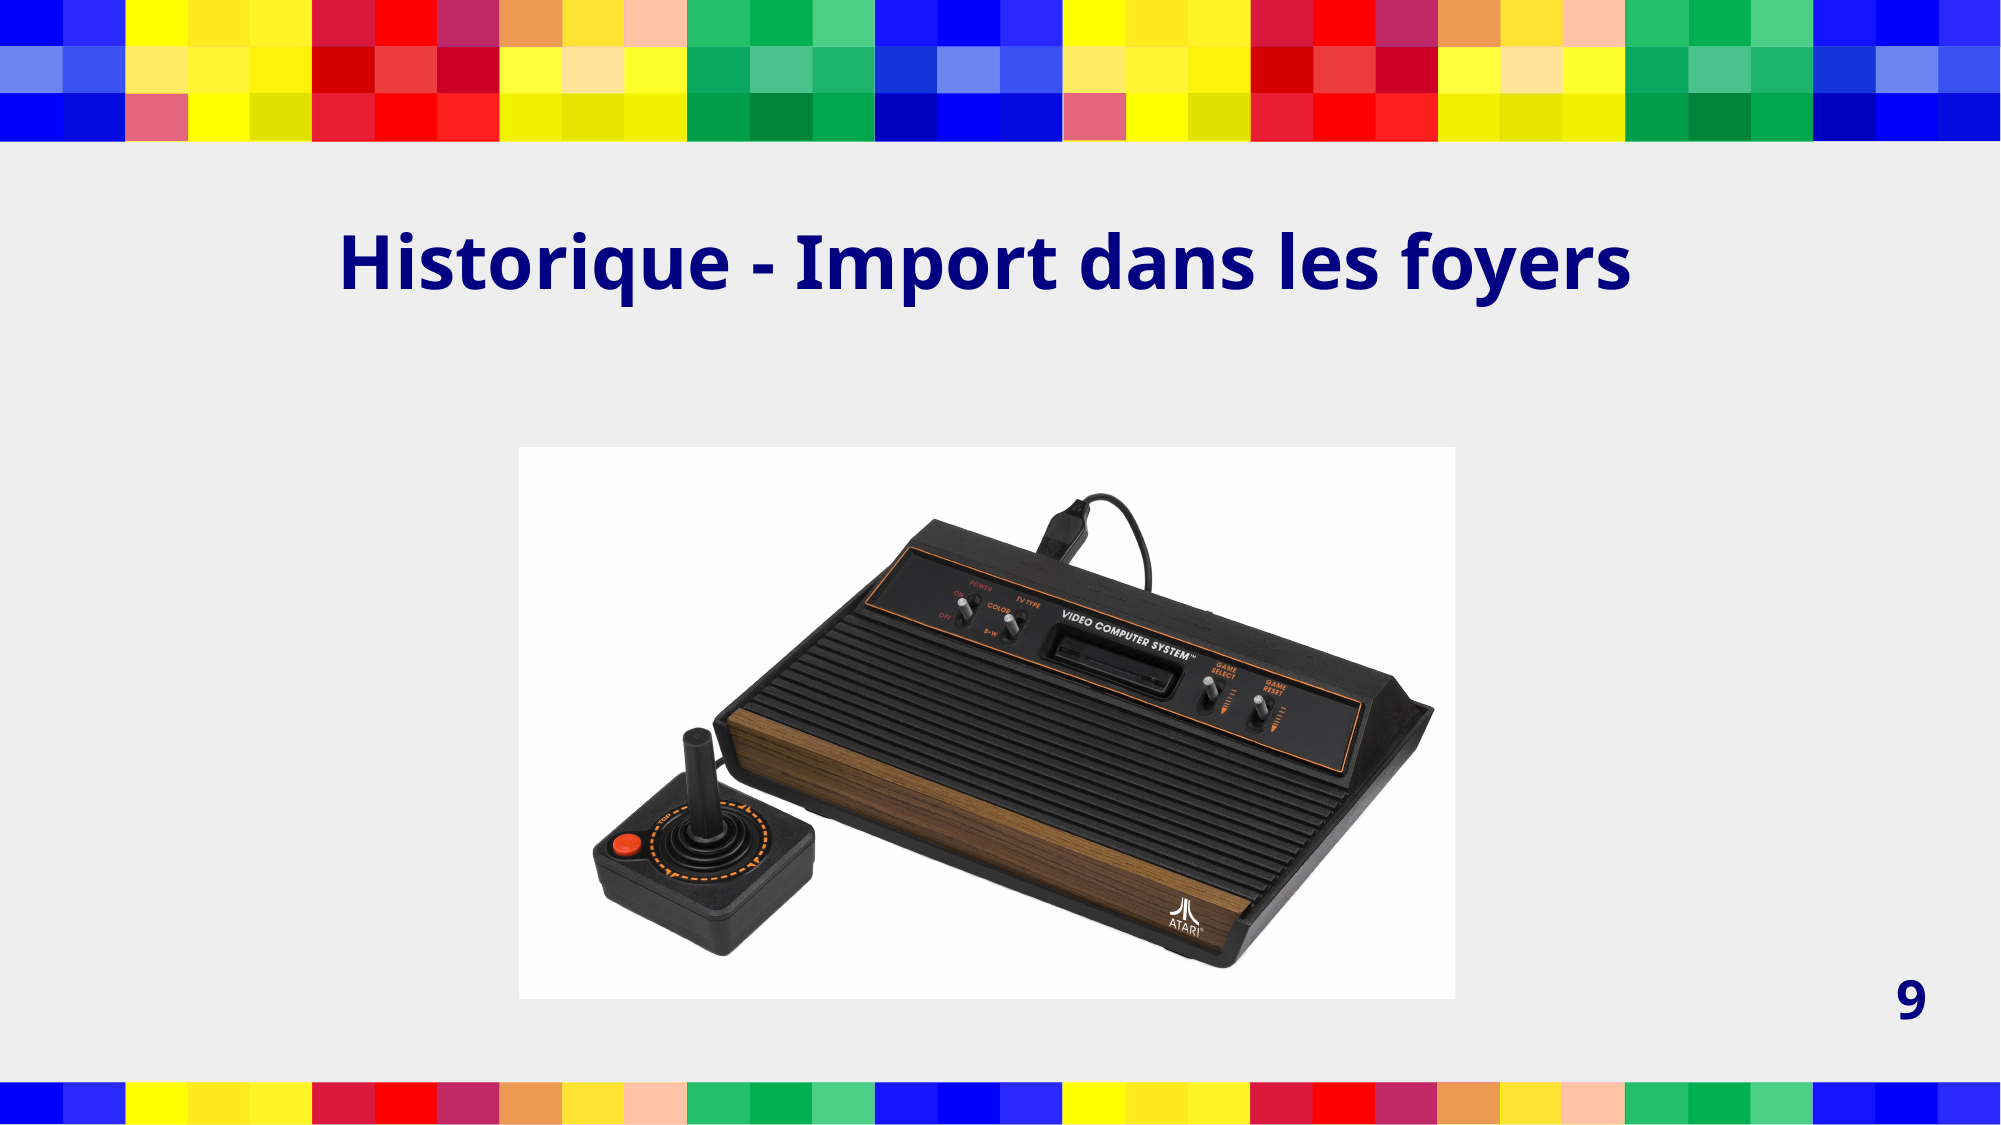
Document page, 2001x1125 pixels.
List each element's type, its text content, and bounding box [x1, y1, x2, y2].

text_box Historique - Import dans les foyers [60, 201, 1912, 325]
text_box 9 [1853, 954, 1970, 1043]
title - Atari 2600 (1978) [60, 213, 1915, 1058]
text_box [519, 447, 1456, 999]
